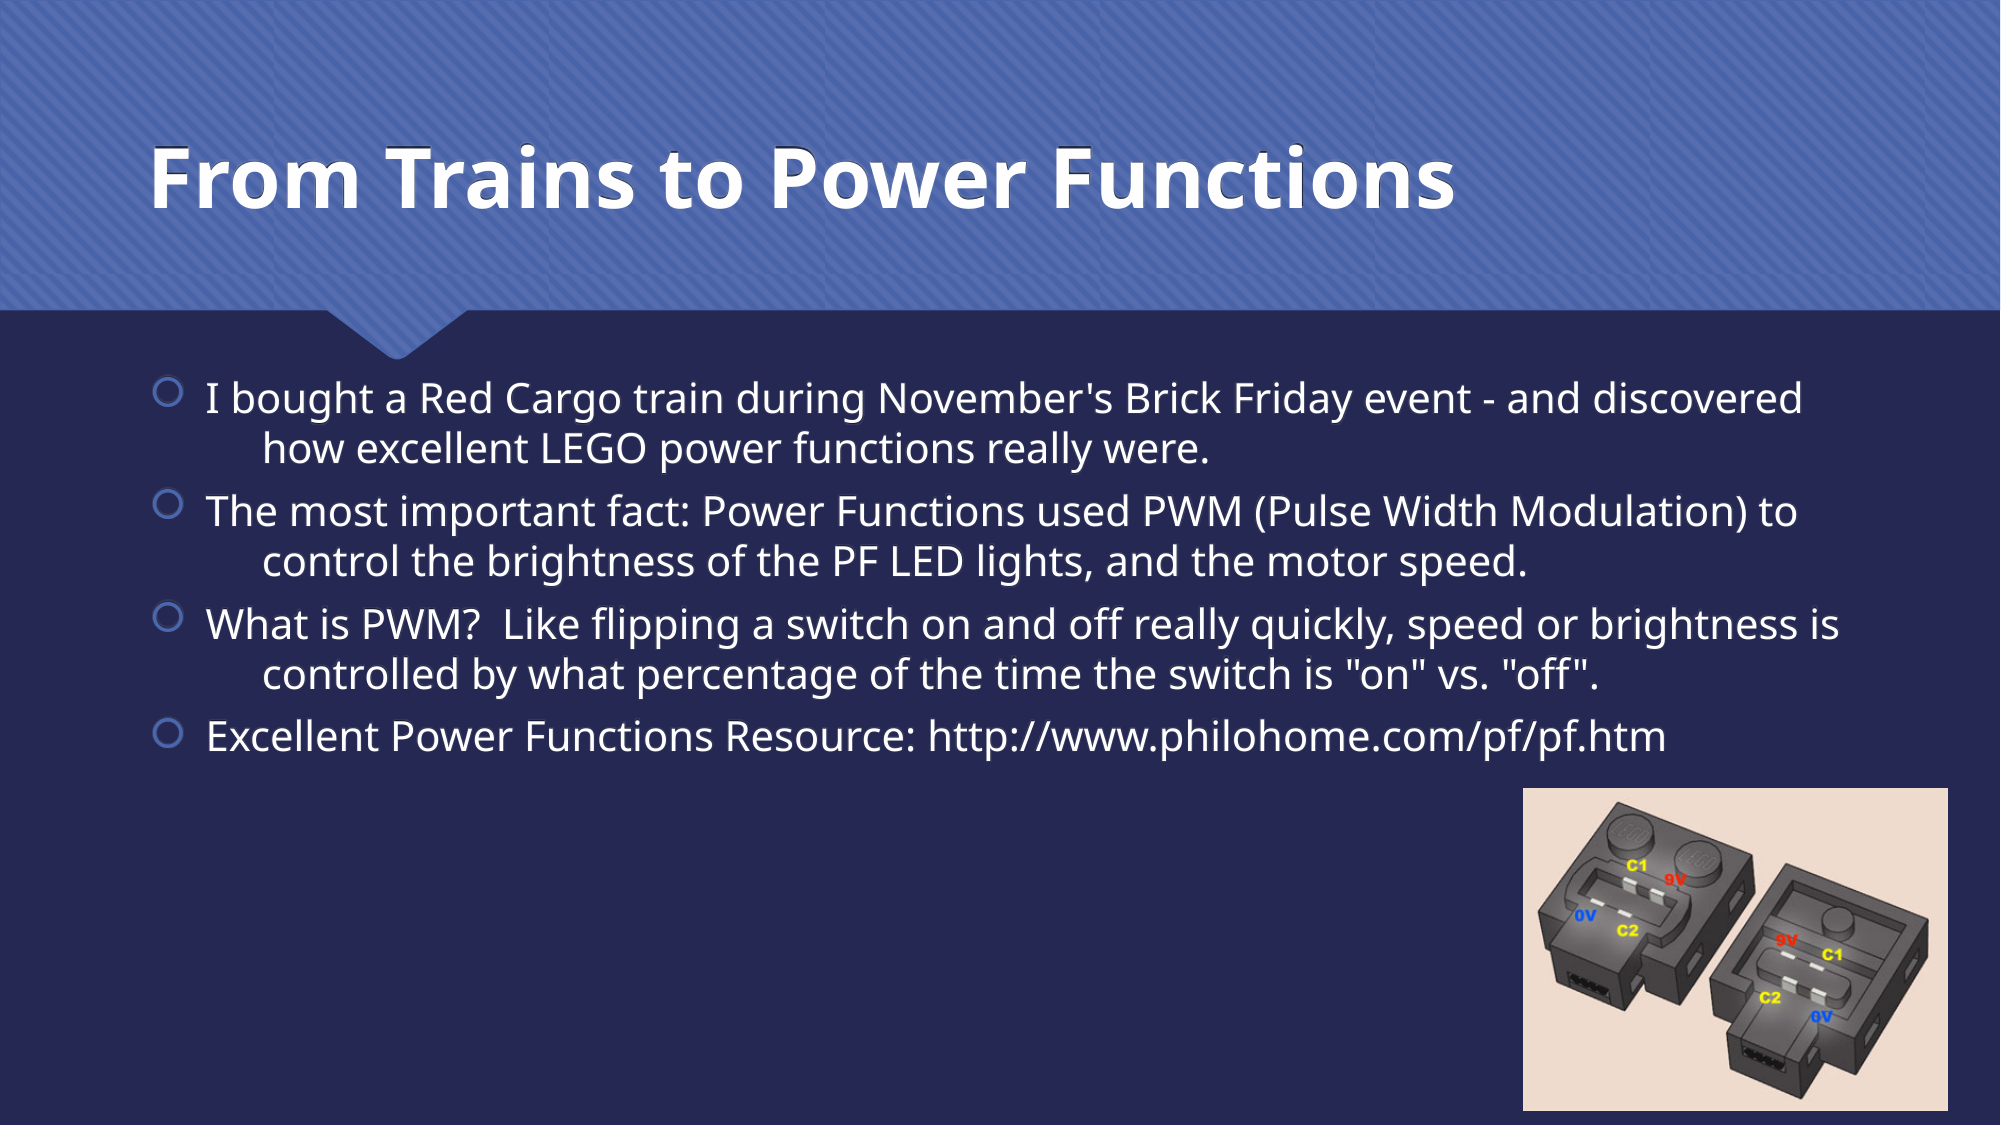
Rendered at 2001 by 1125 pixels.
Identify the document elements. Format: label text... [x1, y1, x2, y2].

picture [1523, 788, 1948, 1111]
title From Trains to Power Functions [132, 73, 1868, 233]
list I bought a Red Cargo train during November's Brick Friday event - and discovered how excellent LEGO power functions really were. The most important fact: Power Functions used PWM (Pulse Width Modulation) to control the brightness of the PF LED lights, and the motor speed. What is PWM? Like flipping a switch on and off really quickly, speed or brightness is controlled by what percentage of the time the switch is "on" vs. "off". Excellent Power Functions Resource: http://www.philohome.com/pf/pf.htm [134, 364, 1866, 962]
